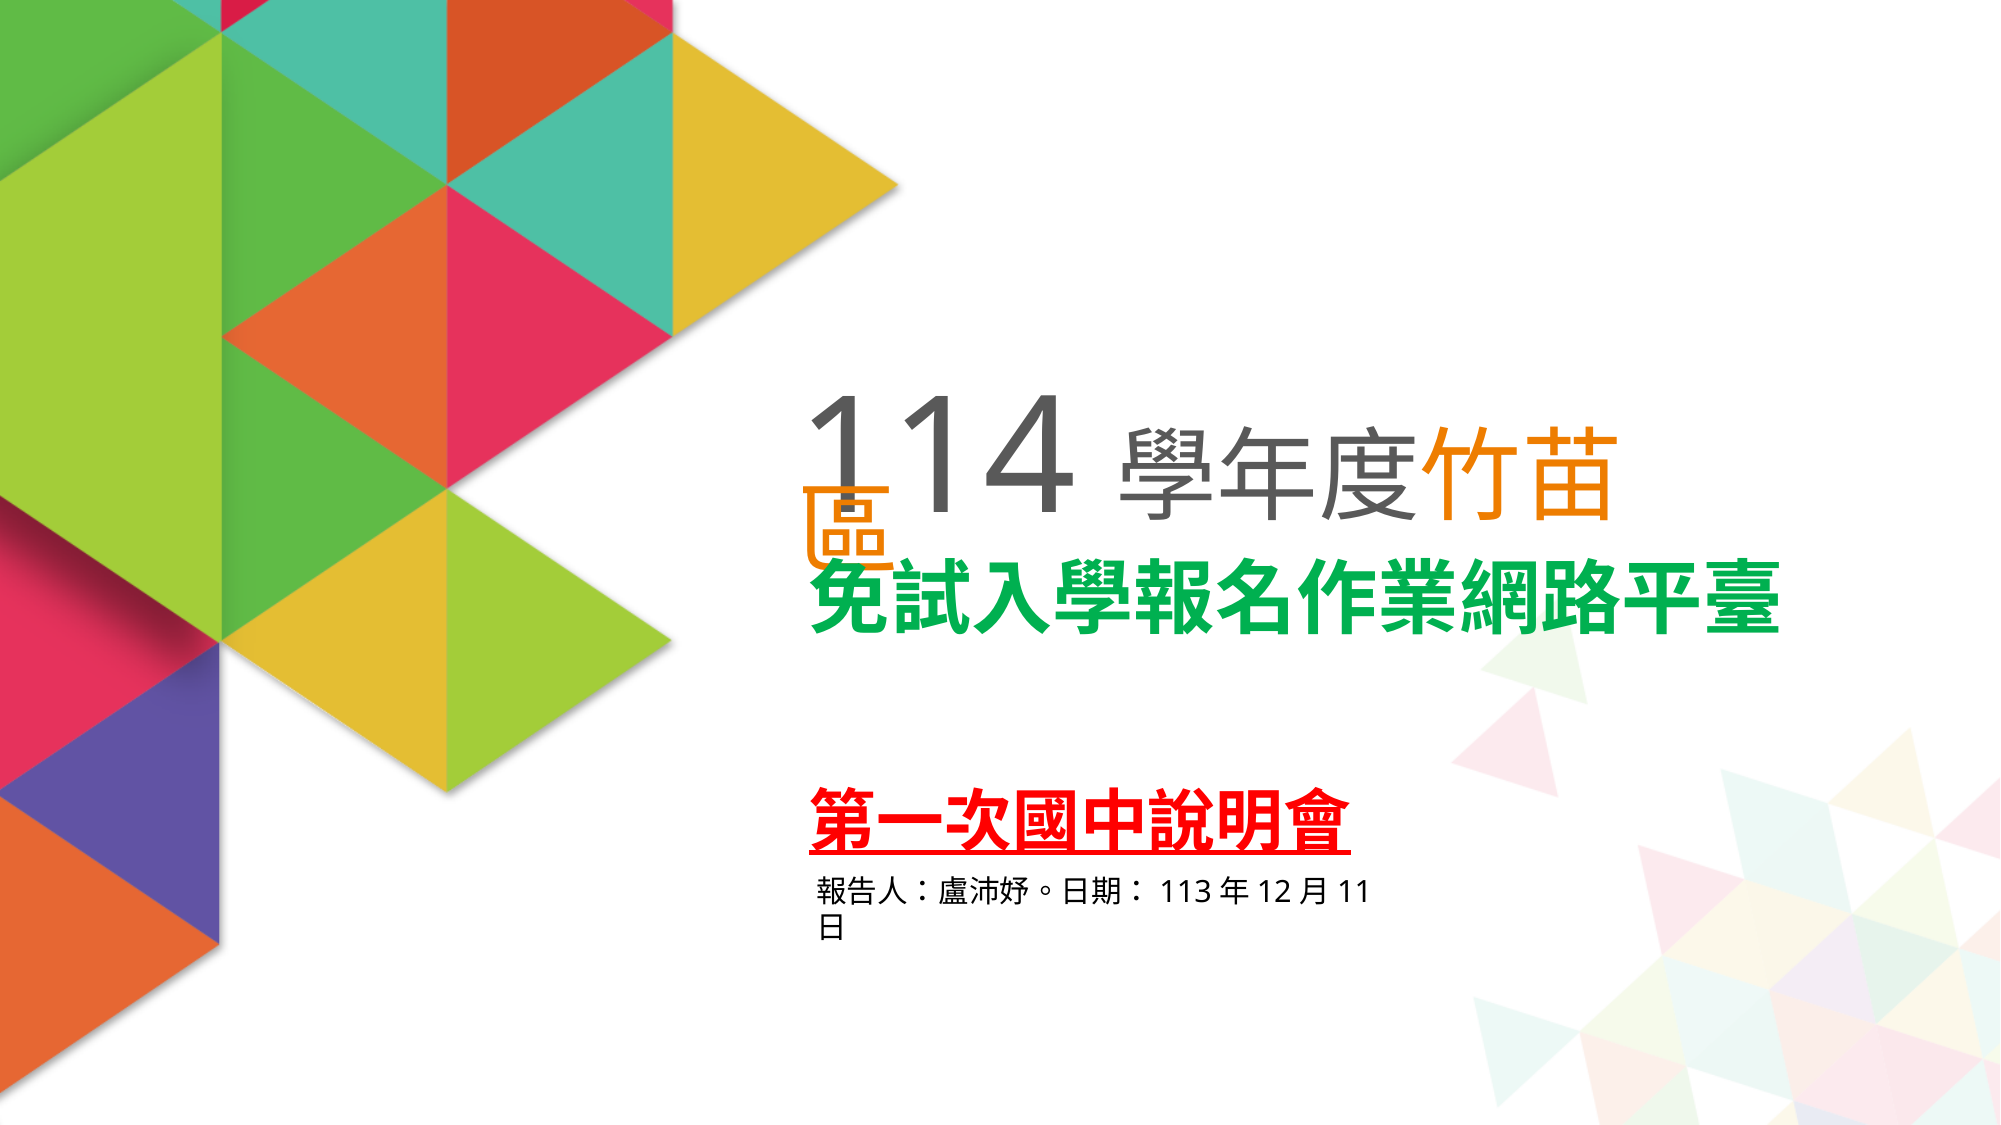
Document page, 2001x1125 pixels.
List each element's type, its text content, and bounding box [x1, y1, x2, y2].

text_box 報告人：盧沛妤。日期：113年12月11日 [801, 864, 1407, 917]
text_box 第一次國中說明會 [794, 770, 1366, 866]
text_box 免試入學報名作業網路平臺 [794, 538, 1801, 653]
text_box 114學年度竹苗區 [782, 495, 1670, 553]
